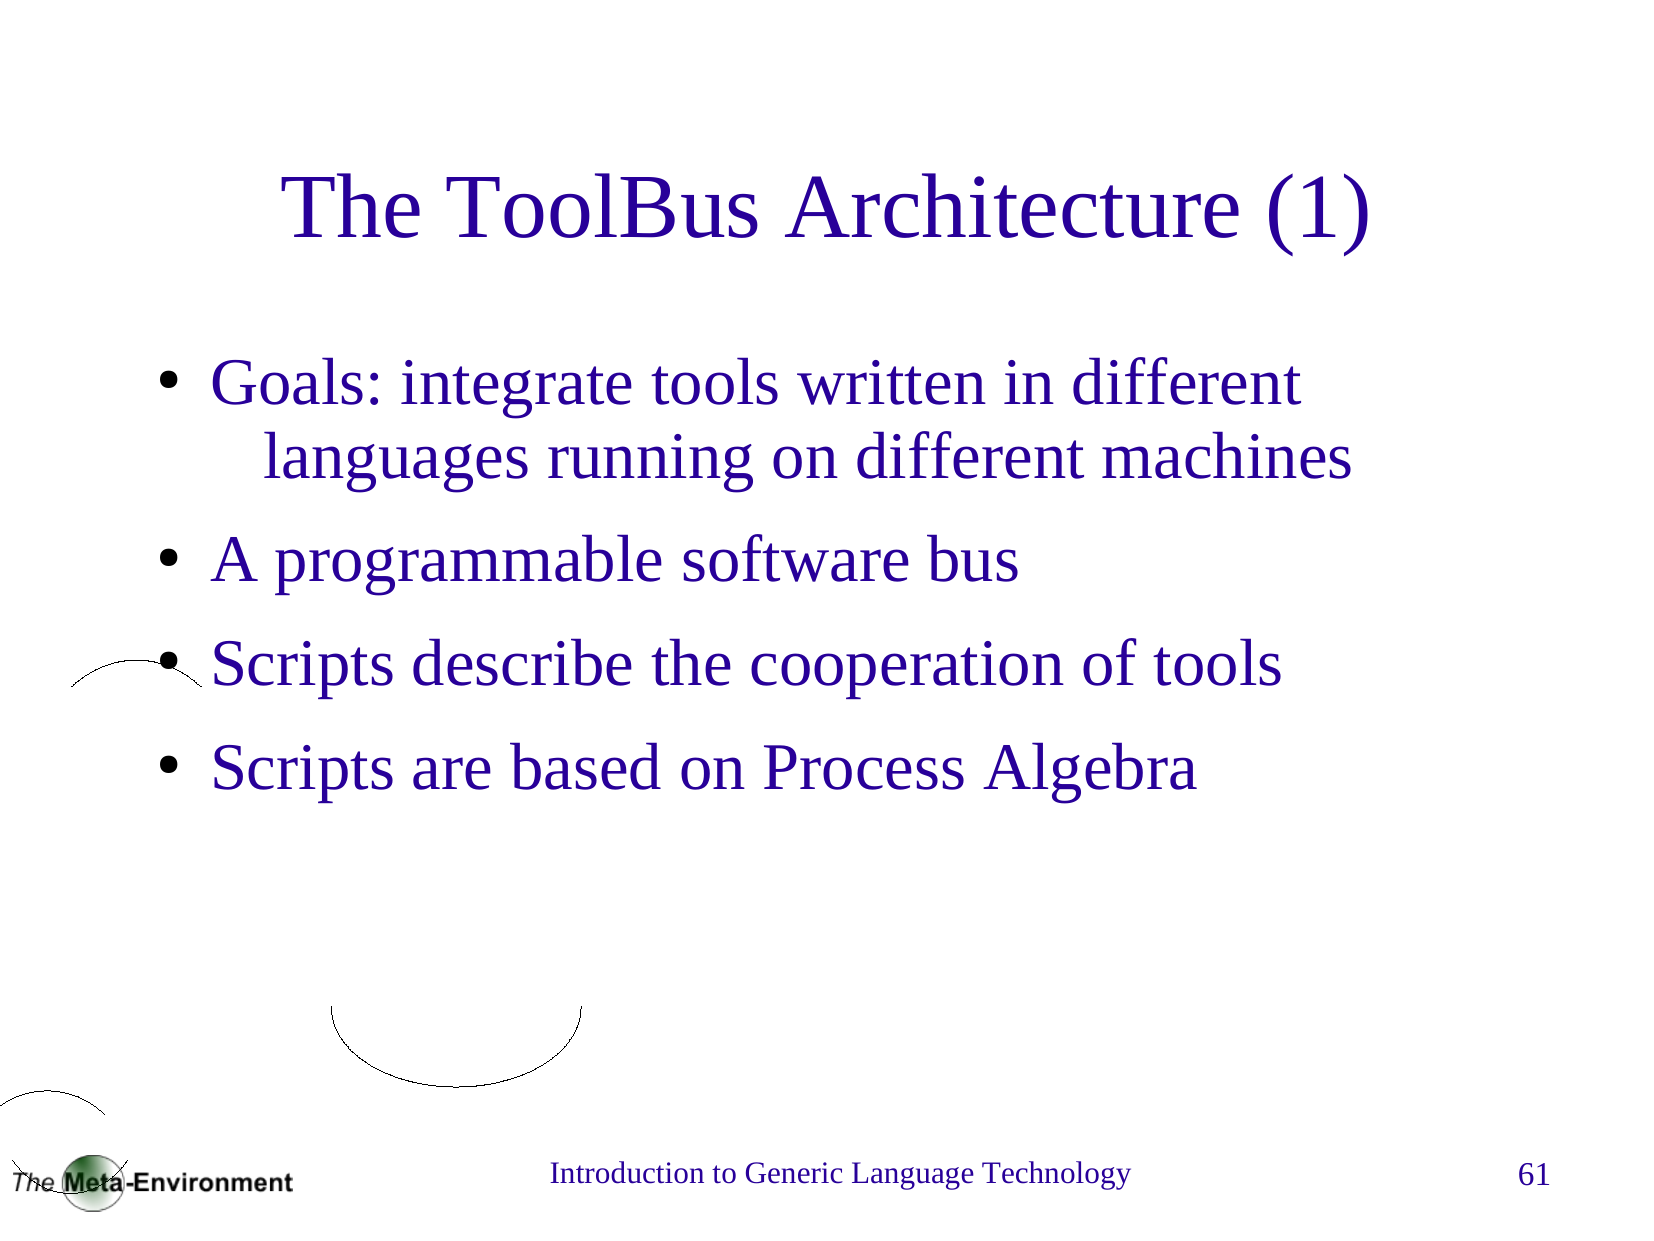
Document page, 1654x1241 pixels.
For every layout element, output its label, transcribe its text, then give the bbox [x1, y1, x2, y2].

picture [13, 1155, 293, 1212]
title The ToolBus Architecture (1) [121, 102, 1534, 311]
list Goals: integrate tools written in different languages running on different machines A programmable software bus Scripts describe the cooperation of tools Scripts are based on Process Algebra [121, 344, 1534, 1127]
